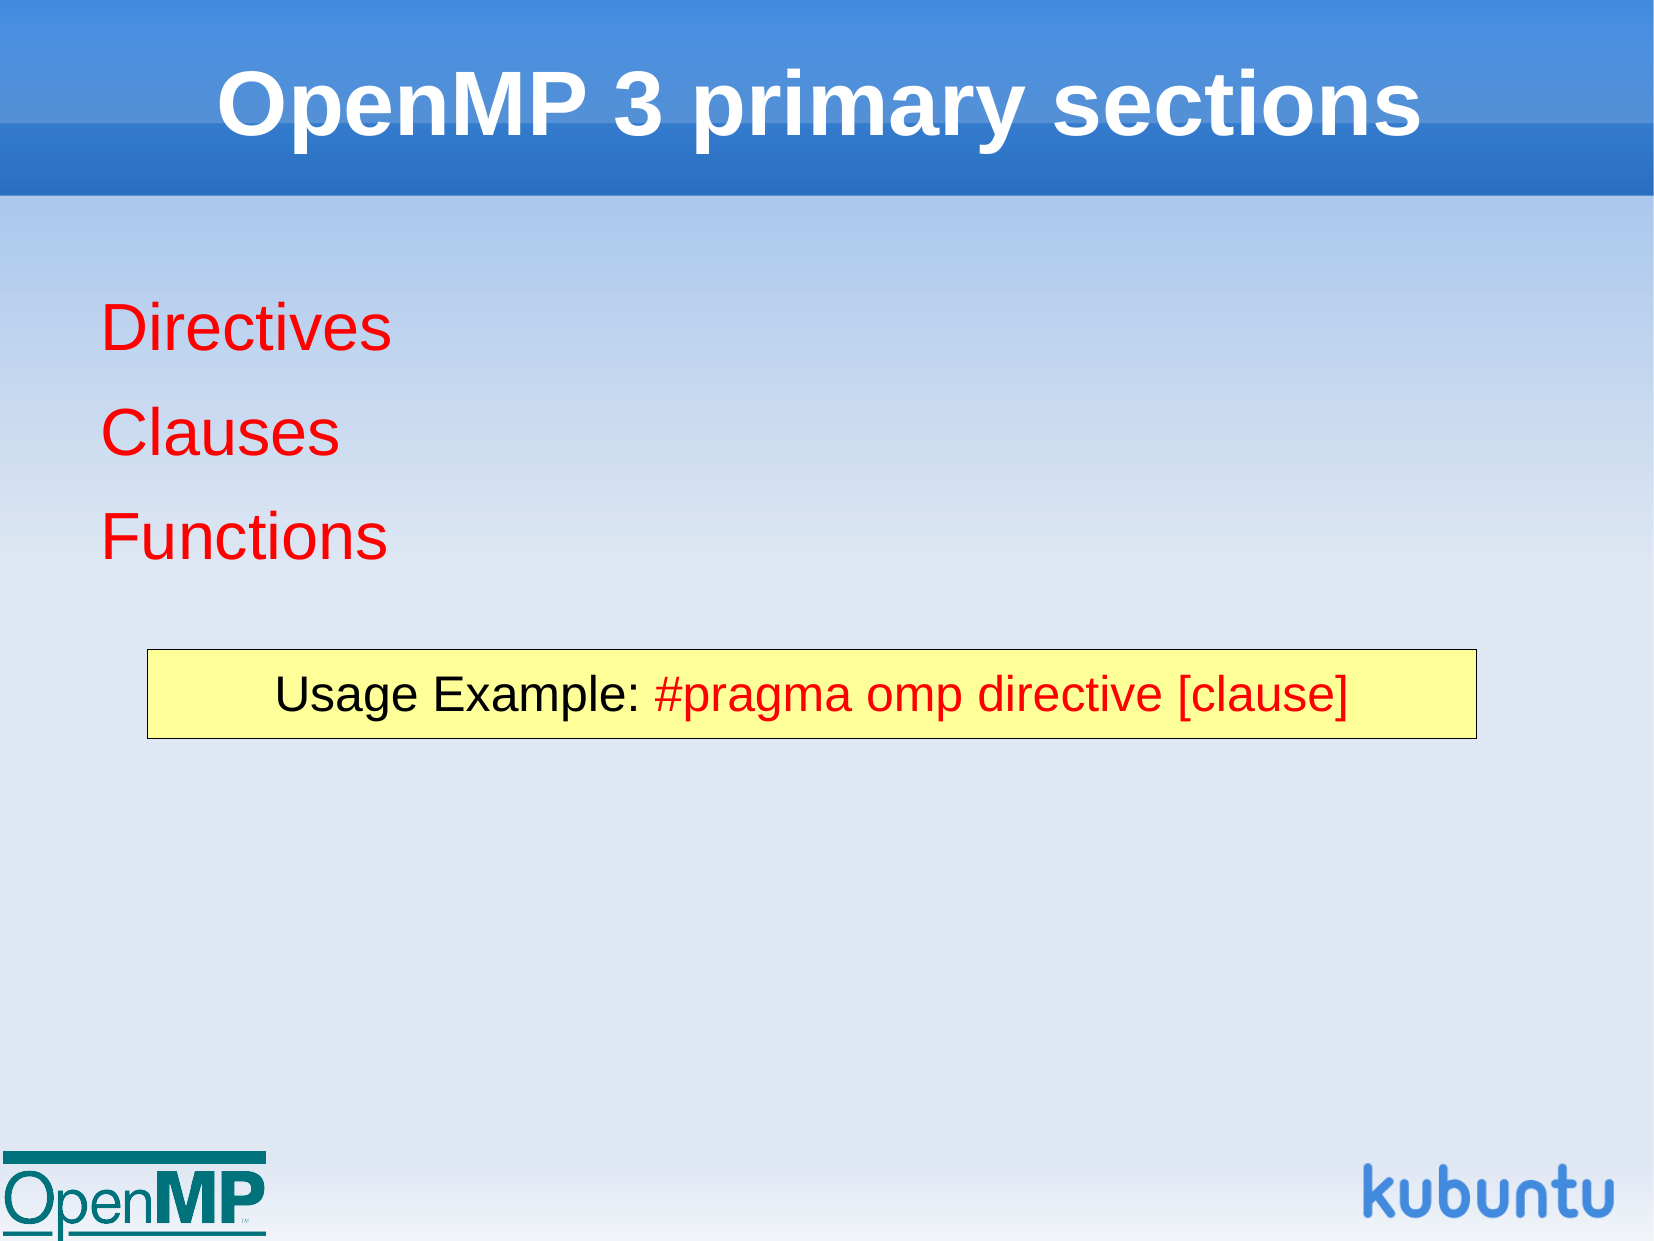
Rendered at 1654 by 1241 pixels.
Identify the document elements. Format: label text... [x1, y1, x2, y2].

text_box Usage Example: #pragma omp directive [clause] [147, 649, 1477, 739]
title OpenMP 3 primary sections [76, 7, 1565, 200]
picture [0, 0, 1654, 1241]
list Directives Clauses Functions [82, 290, 1571, 1094]
